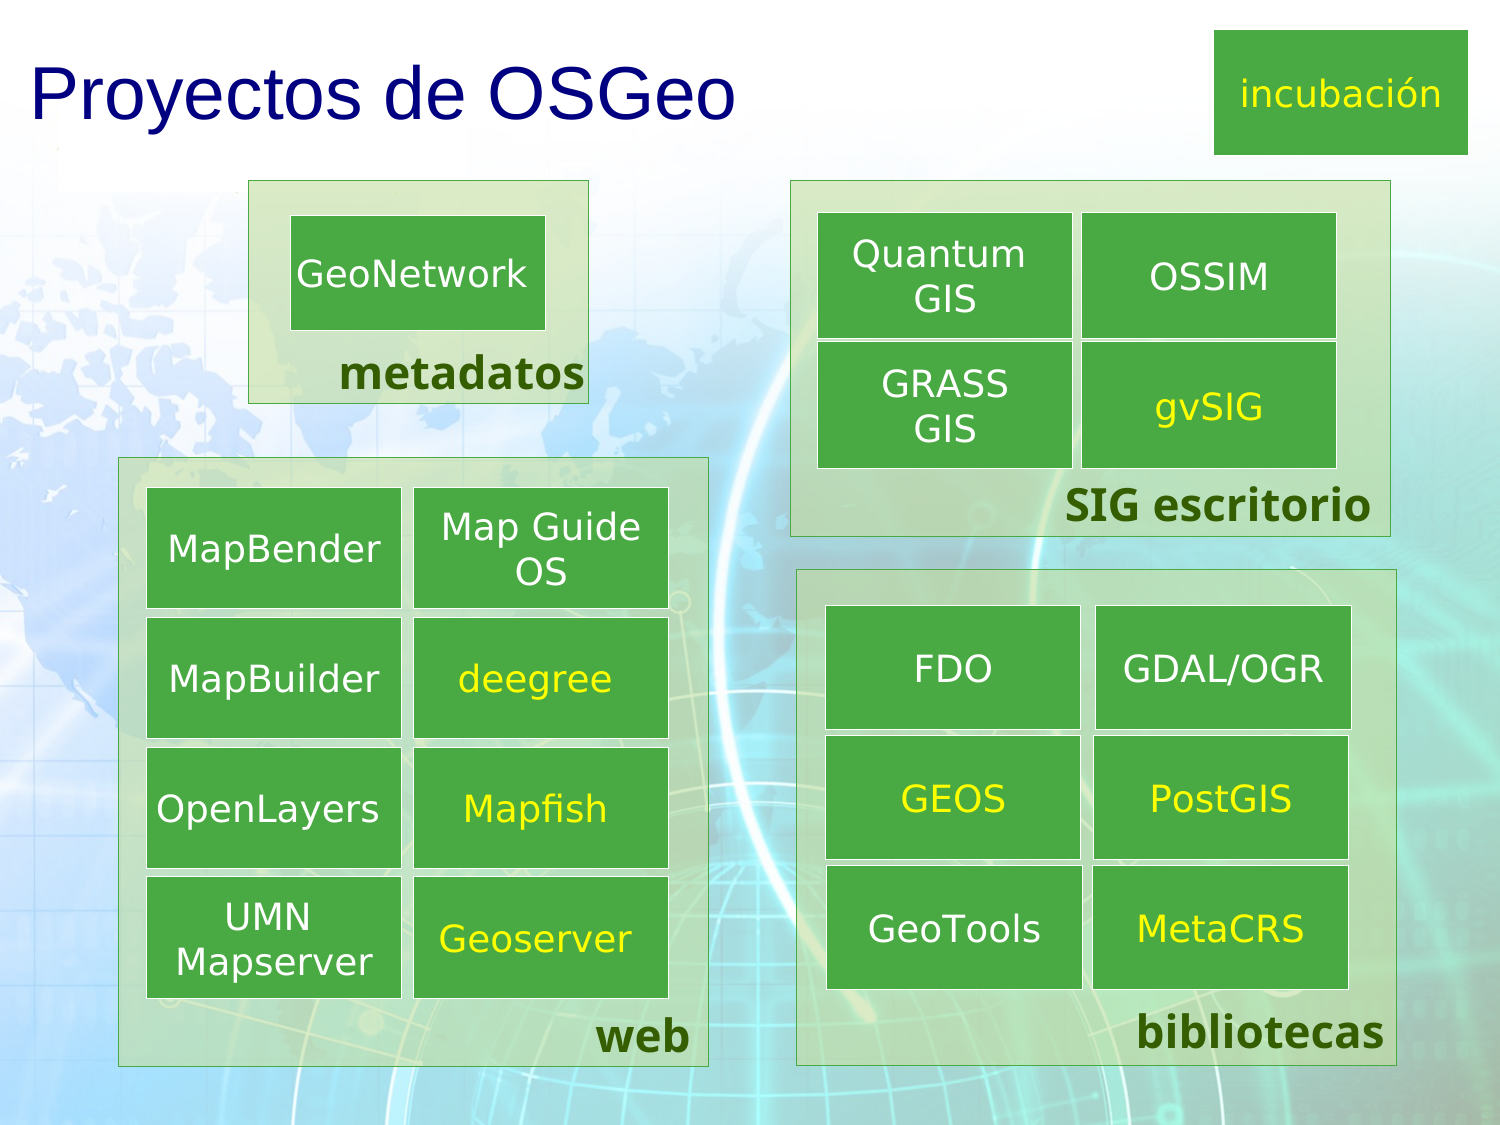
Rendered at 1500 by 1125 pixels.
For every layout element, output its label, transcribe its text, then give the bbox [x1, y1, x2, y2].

text_box web [580, 999, 728, 1091]
text_box GDAL/OGR [1095, 605, 1352, 730]
text_box FDO [825, 605, 1081, 730]
text_box [118, 457, 709, 1067]
text_box GEOS [825, 735, 1081, 860]
text_box Geoserver [413, 876, 669, 999]
text_box GeoTools [826, 865, 1083, 990]
text_box gvSIG [1081, 341, 1337, 469]
text_box MetaCRS [1092, 865, 1349, 990]
text_box bibliotecas [1071, 992, 1397, 1069]
text_box OpenLayers [146, 747, 402, 869]
text_box [248, 180, 589, 404]
text_box Map Guide OS [413, 487, 669, 609]
title Proyectos de OSGeo [29, 43, 753, 144]
text_box OSSIM [1081, 212, 1337, 339]
text_box metadatos [272, 343, 598, 399]
text_box UMN Mapserver [146, 876, 402, 999]
text_box [790, 180, 1391, 537]
text_box GeoNetwork [290, 215, 546, 331]
text_box Mapfish [413, 747, 669, 869]
text_box incubación [1213, 29, 1469, 156]
text_box deegree [413, 617, 669, 739]
text_box Quantum GIS [817, 212, 1073, 339]
text_box [796, 569, 1397, 1066]
text_box SIG escritorio [1020, 475, 1384, 531]
text_box PostGIS [1093, 735, 1349, 860]
text_box GRASS GIS [817, 341, 1073, 469]
text_box MapBender [146, 487, 402, 609]
text_box MapBuilder [146, 617, 402, 739]
